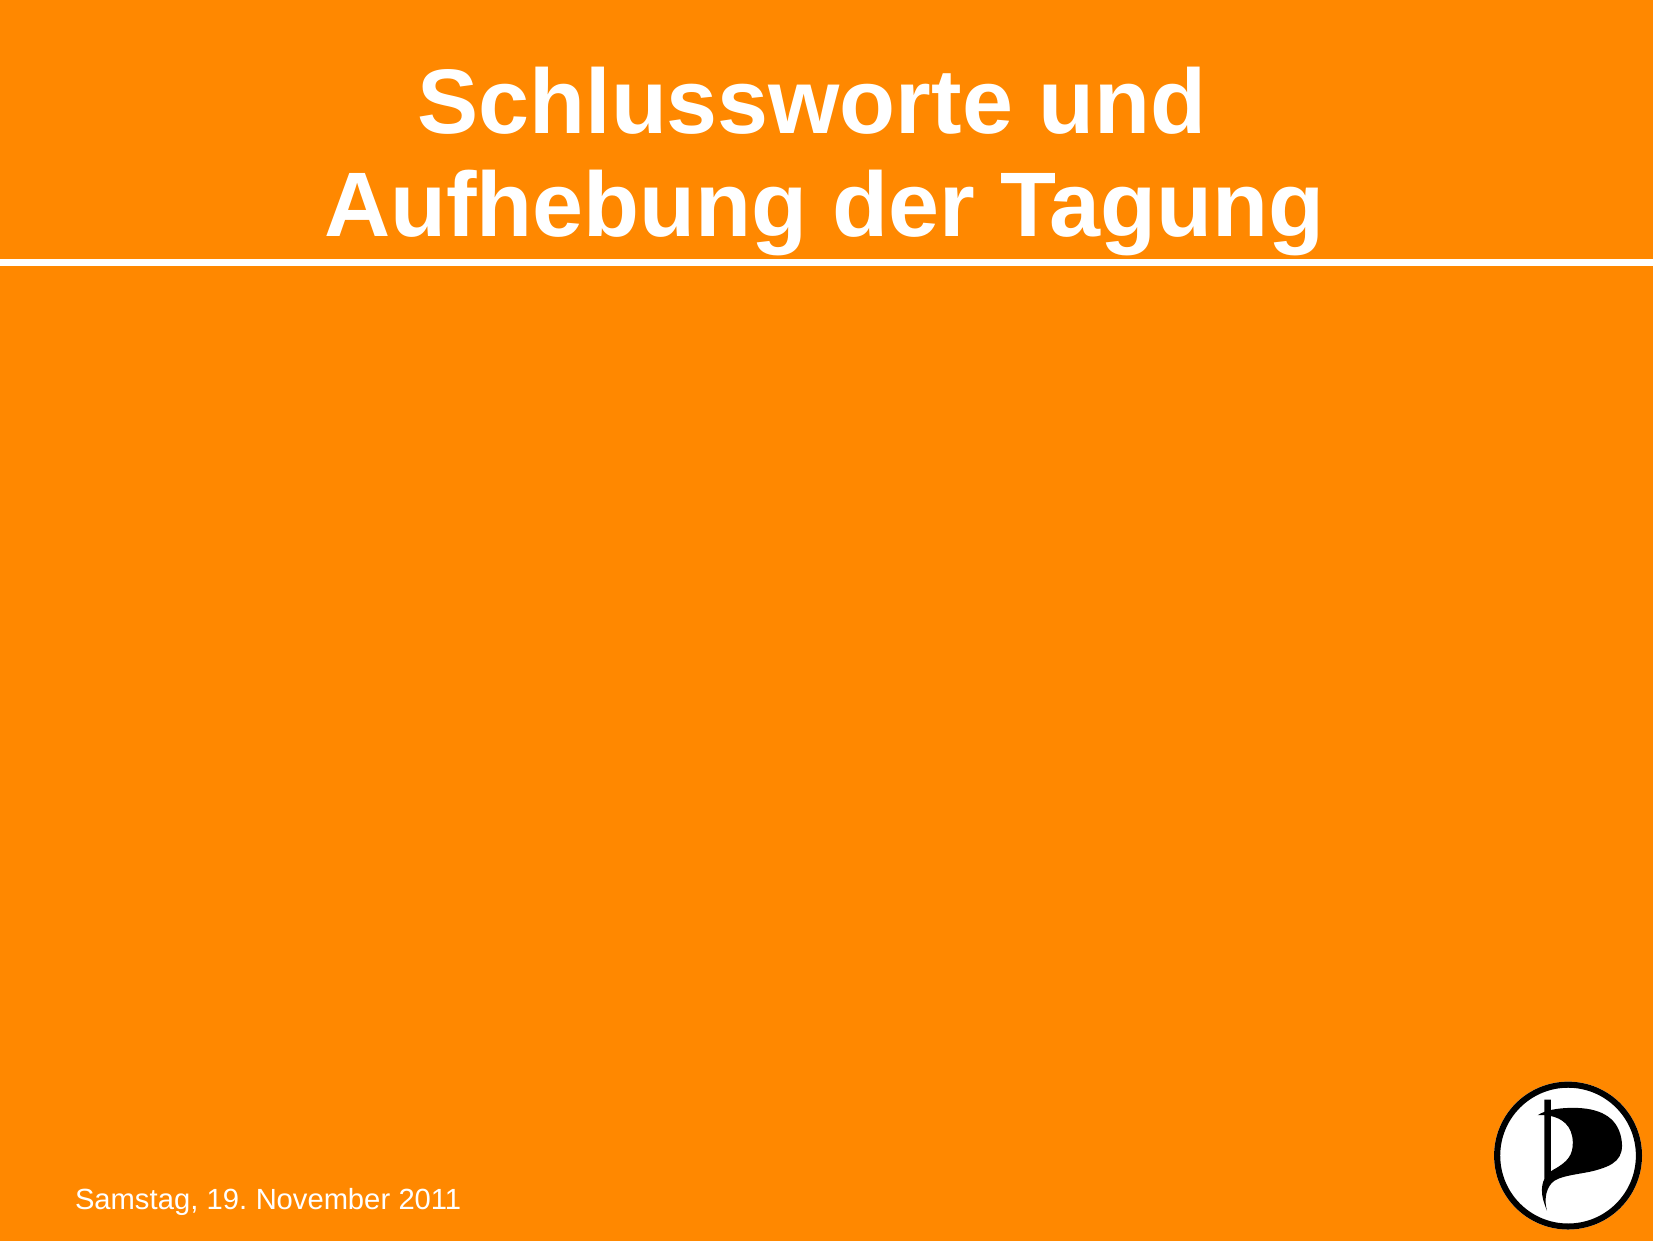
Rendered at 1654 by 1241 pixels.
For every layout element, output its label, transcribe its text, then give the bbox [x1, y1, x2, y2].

title Schlussworte und Aufhebung der Tagung [37, 49, 1613, 257]
